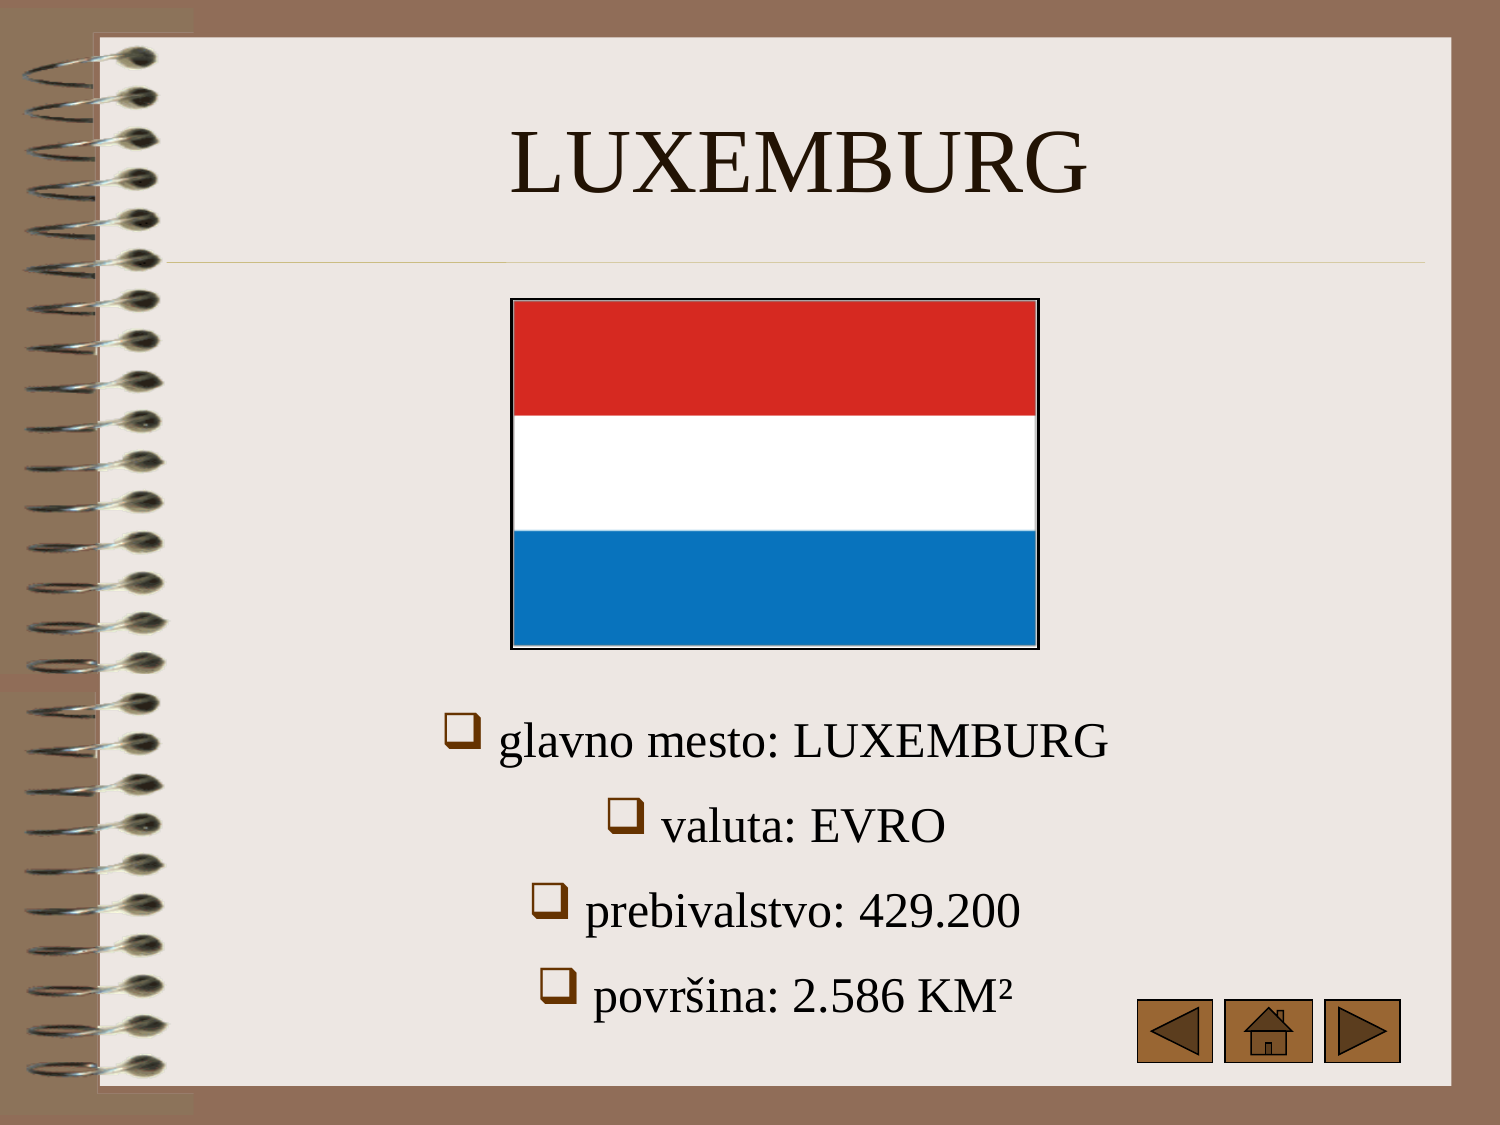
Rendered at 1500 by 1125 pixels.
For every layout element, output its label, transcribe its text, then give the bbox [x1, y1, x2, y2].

picture [0, 692, 194, 1115]
text_box [1224, 999, 1313, 1063]
picture [512, 299, 1038, 648]
text_box [1324, 999, 1400, 1063]
picture [0, 8, 194, 674]
text_box [1137, 999, 1213, 1063]
title LUXEMBURG [174, 62, 1425, 250]
text_box glavno mesto: LUXEMBURG valuta: EVRO prebivalstvo: 429.200 površina: 2.586 KM² [425, 699, 1125, 1030]
